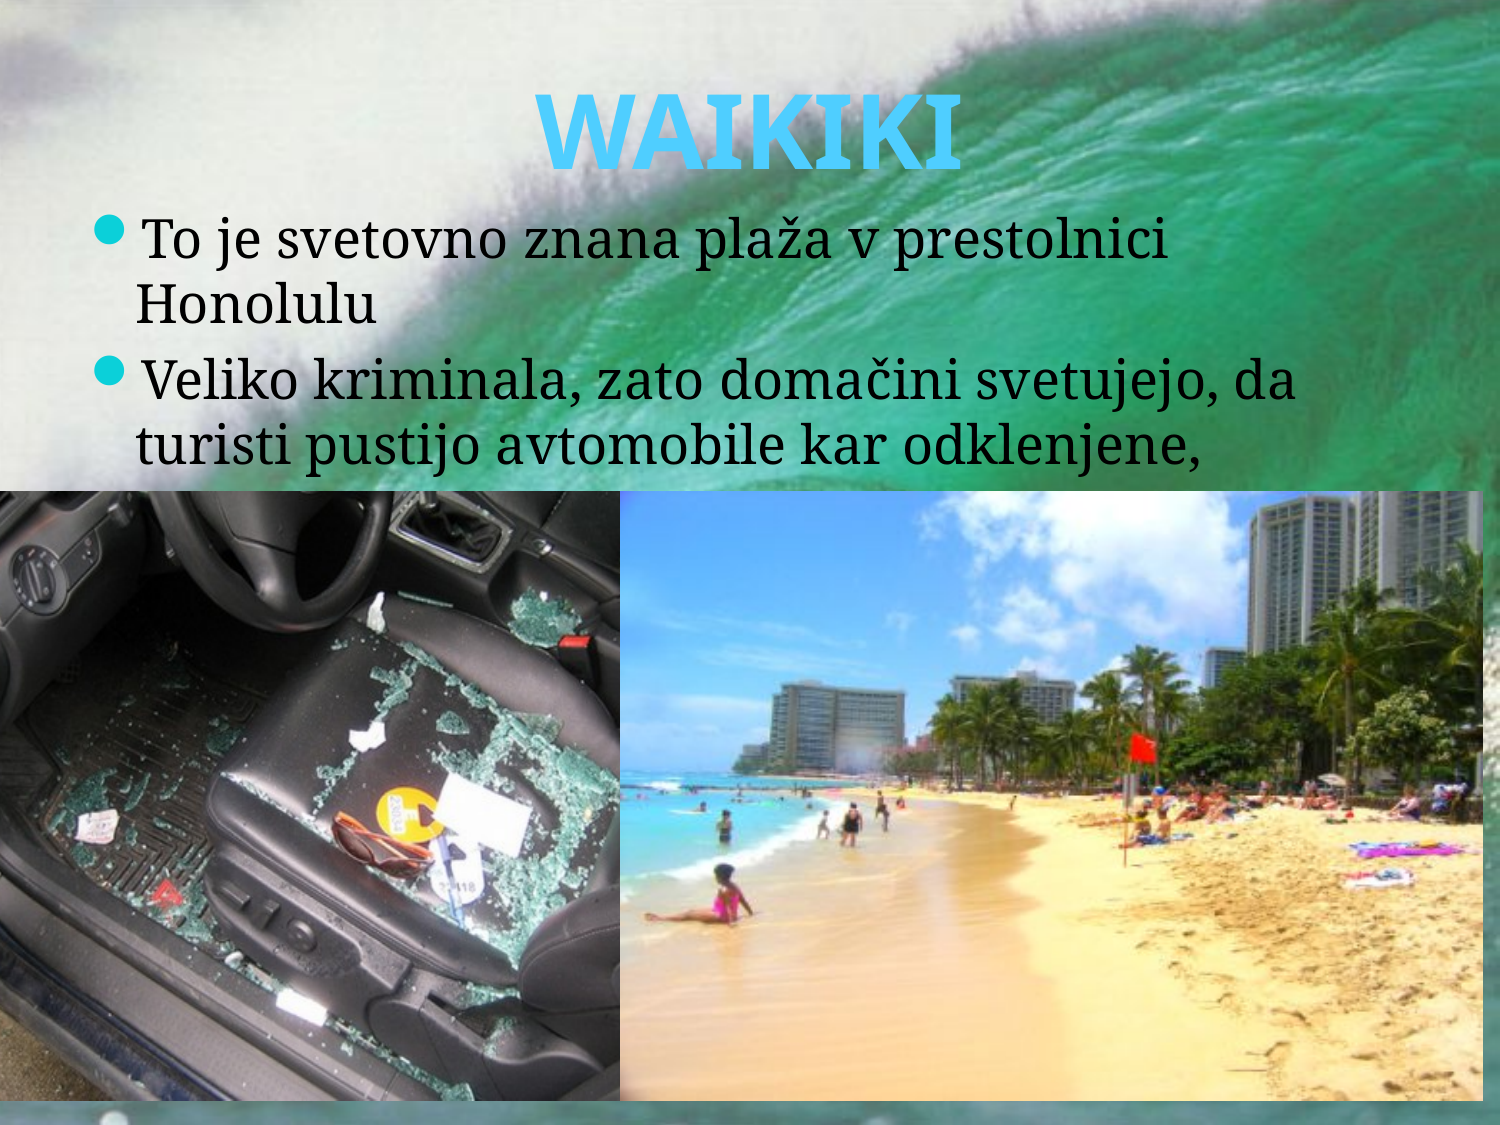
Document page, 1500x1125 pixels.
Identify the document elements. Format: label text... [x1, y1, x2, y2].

picture [0, 0, 1500, 1125]
list To je svetovno znana plaža v prestolnici Honolulu Veliko kriminala, zato domačini svetujejo, da turisti pustijo avtomobile kar odklenjene, sicer se zna zgoditi, da jih pričaka razbito okno. [75, 196, 1425, 491]
title WAIKIKI [74, 3, 1425, 191]
